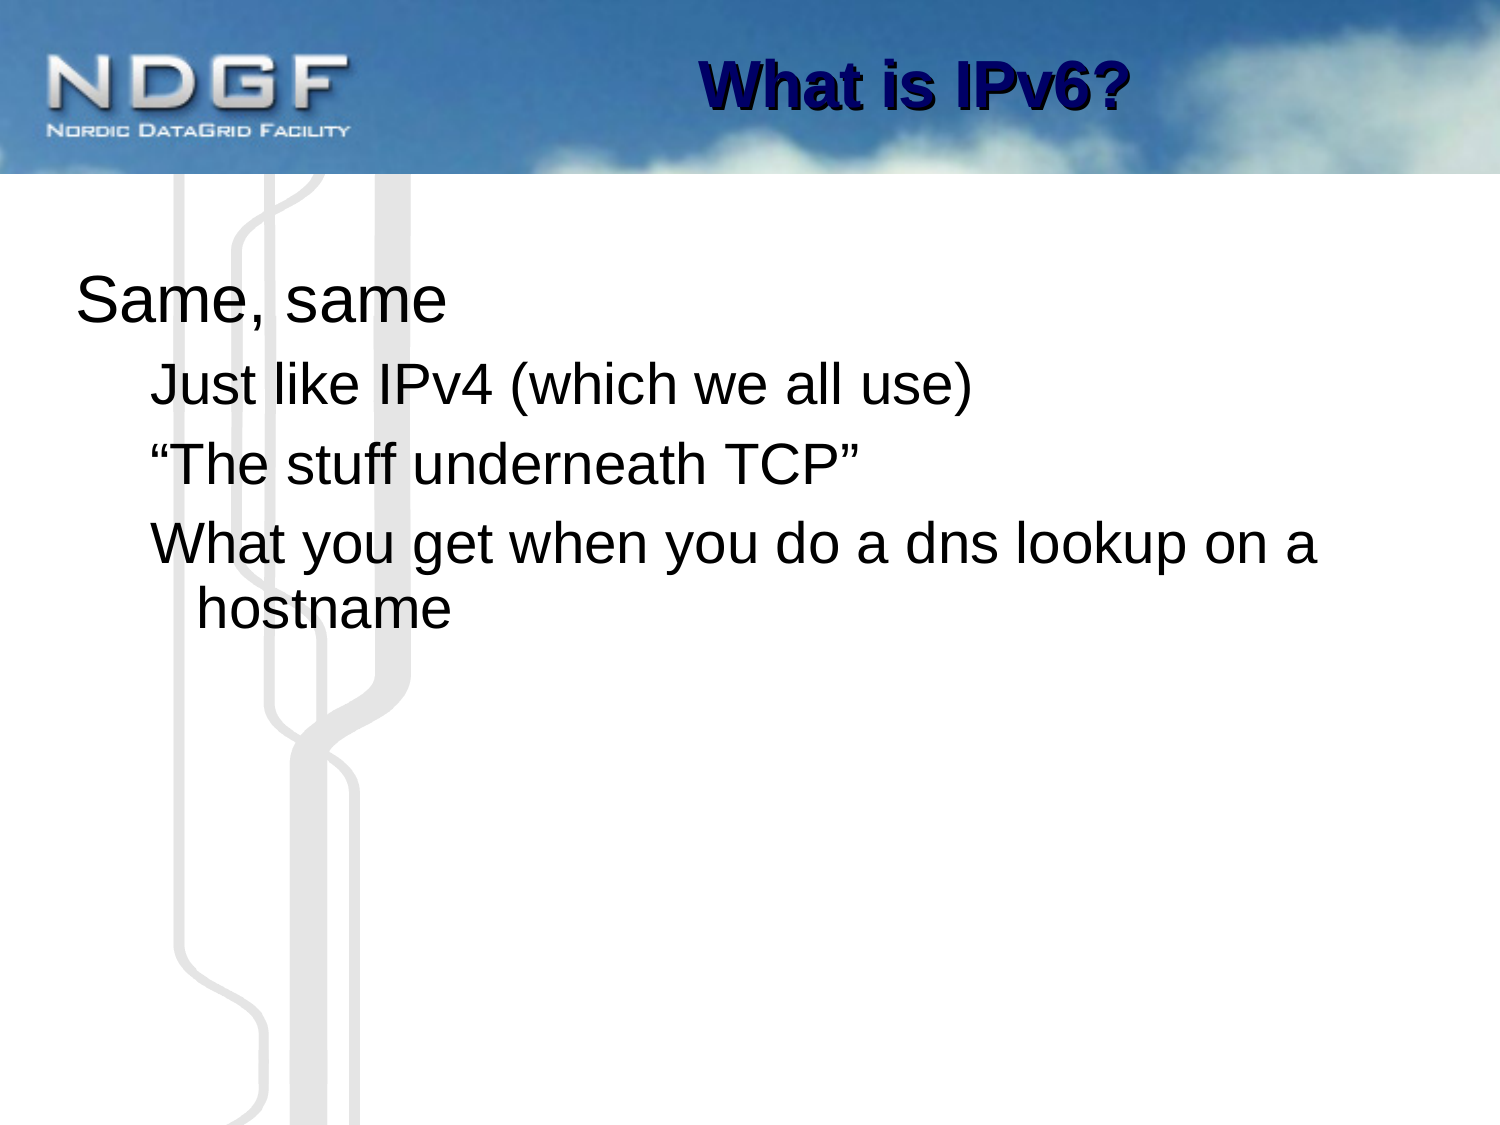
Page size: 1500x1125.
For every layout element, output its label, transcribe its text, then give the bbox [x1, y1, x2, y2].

list Same, same Just like IPv4 (which we all use) “The stuff underneath TCP” What you get when you do a dns lookup on a hostname [75, 262, 1426, 991]
picture [0, 0, 1500, 1125]
title What is IPv6? [372, 26, 1459, 142]
